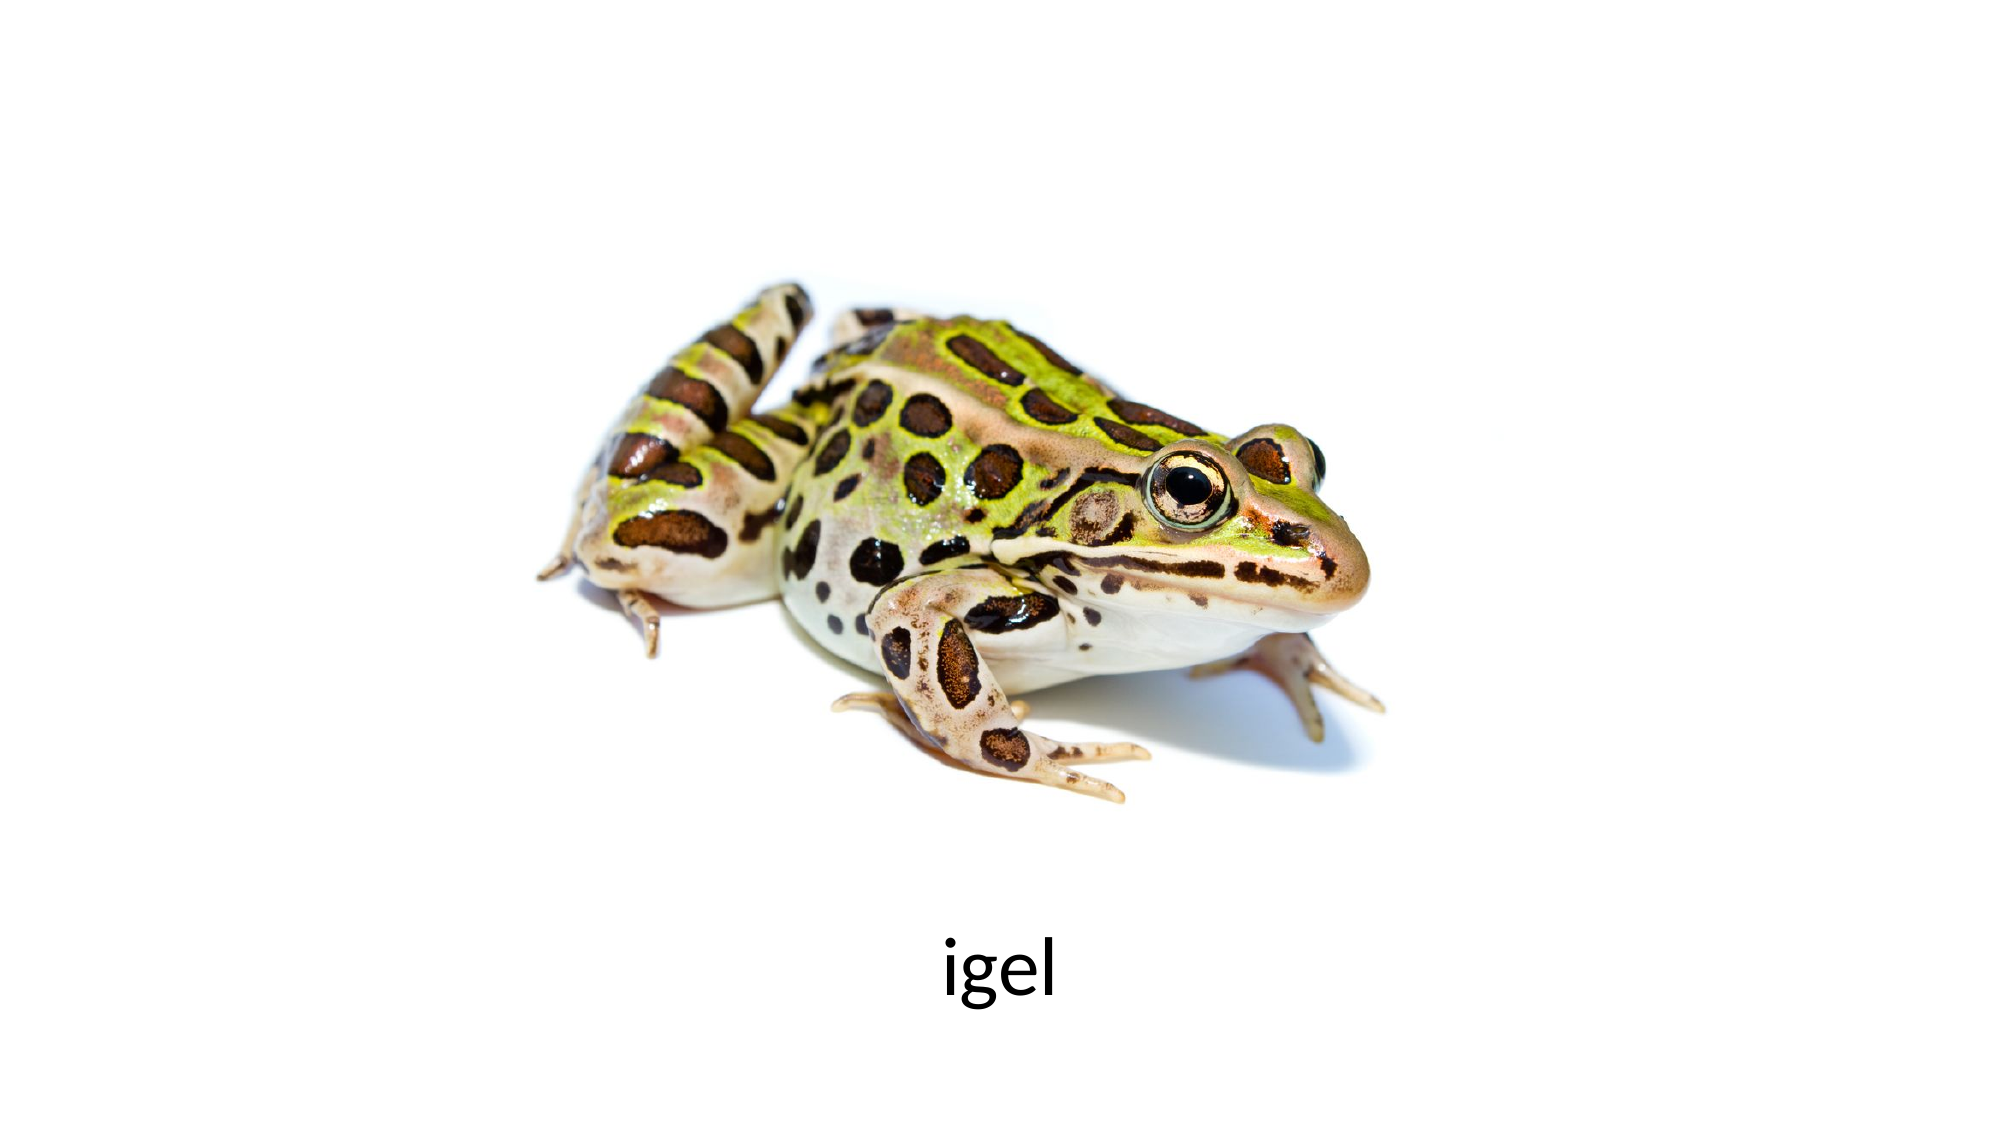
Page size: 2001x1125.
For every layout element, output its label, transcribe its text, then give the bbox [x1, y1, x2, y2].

text_box igel [845, 904, 1155, 1020]
picture [477, 194, 1504, 879]
